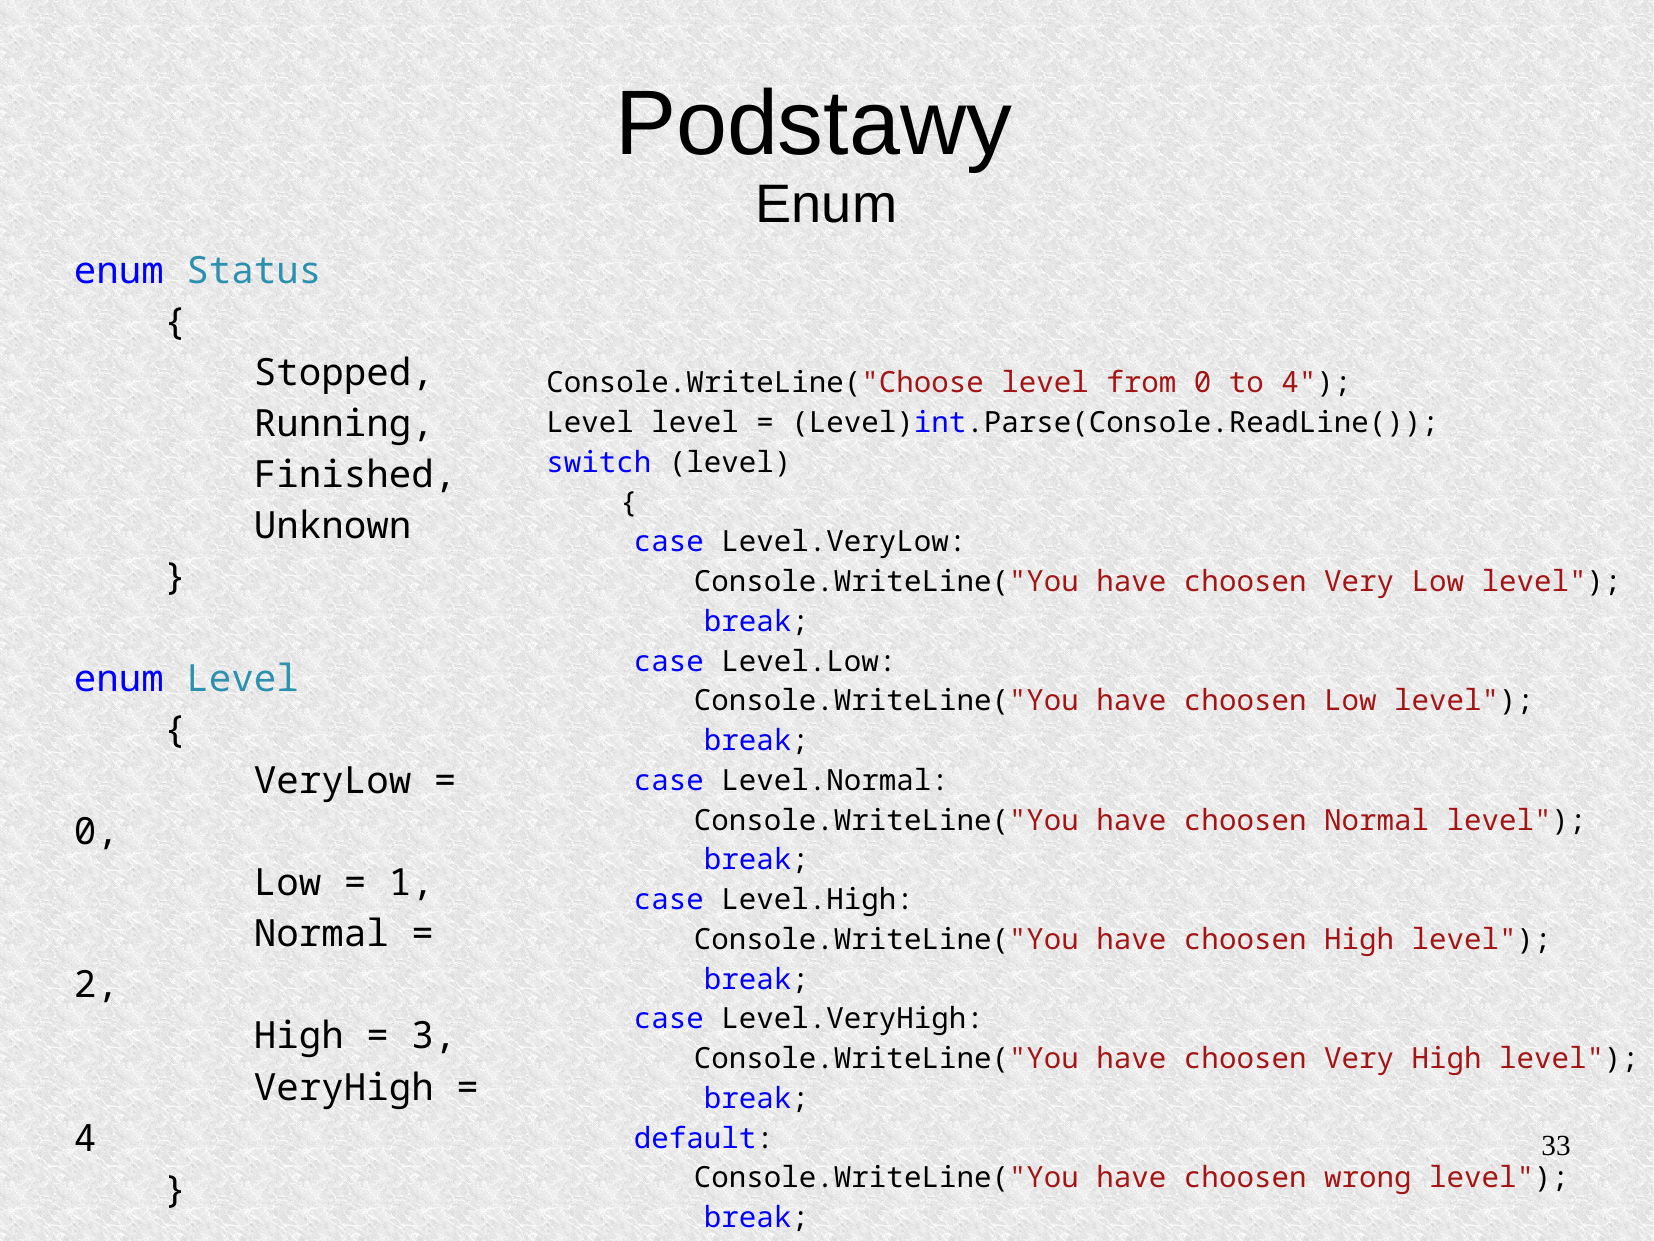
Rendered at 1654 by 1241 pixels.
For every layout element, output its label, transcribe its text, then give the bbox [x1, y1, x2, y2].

picture [742, 1094, 751, 1099]
text_box enum Status { Stopped, Running, Finished, Unknown } enum Level { VeryLow = 0, Low = 1, Normal = 2, High = 3, VeryHigh = 4 } [59, 236, 502, 852]
picture [779, 1093, 785, 1100]
title Podstawy Enum [82, 49, 1571, 257]
text_box Console.WriteLine("Choose level from 0 to 4"); Level level = (Level)int.Parse(Console.ReadLine()); switch (level) { case Level.VeryLow: Console.WriteLine("You have choosen Very Low level"); break; case Level.Low: Console.WriteLine("You have choosen Low level"); break; case Level.Normal: Console.WriteLine("You have choosen Normal level"); break; case Level.High: Console.WriteLine("You have choosen High level"); break; case Level.VeryHigh: Console.WriteLine("You have choosen Very High level"); break; default: Console.WriteLine("You have choosen wrong level"); break; } [531, 354, 1654, 1093]
picture [761, 1100, 768, 1106]
picture [0, 0, 1654, 1241]
picture [708, 1094, 716, 1106]
